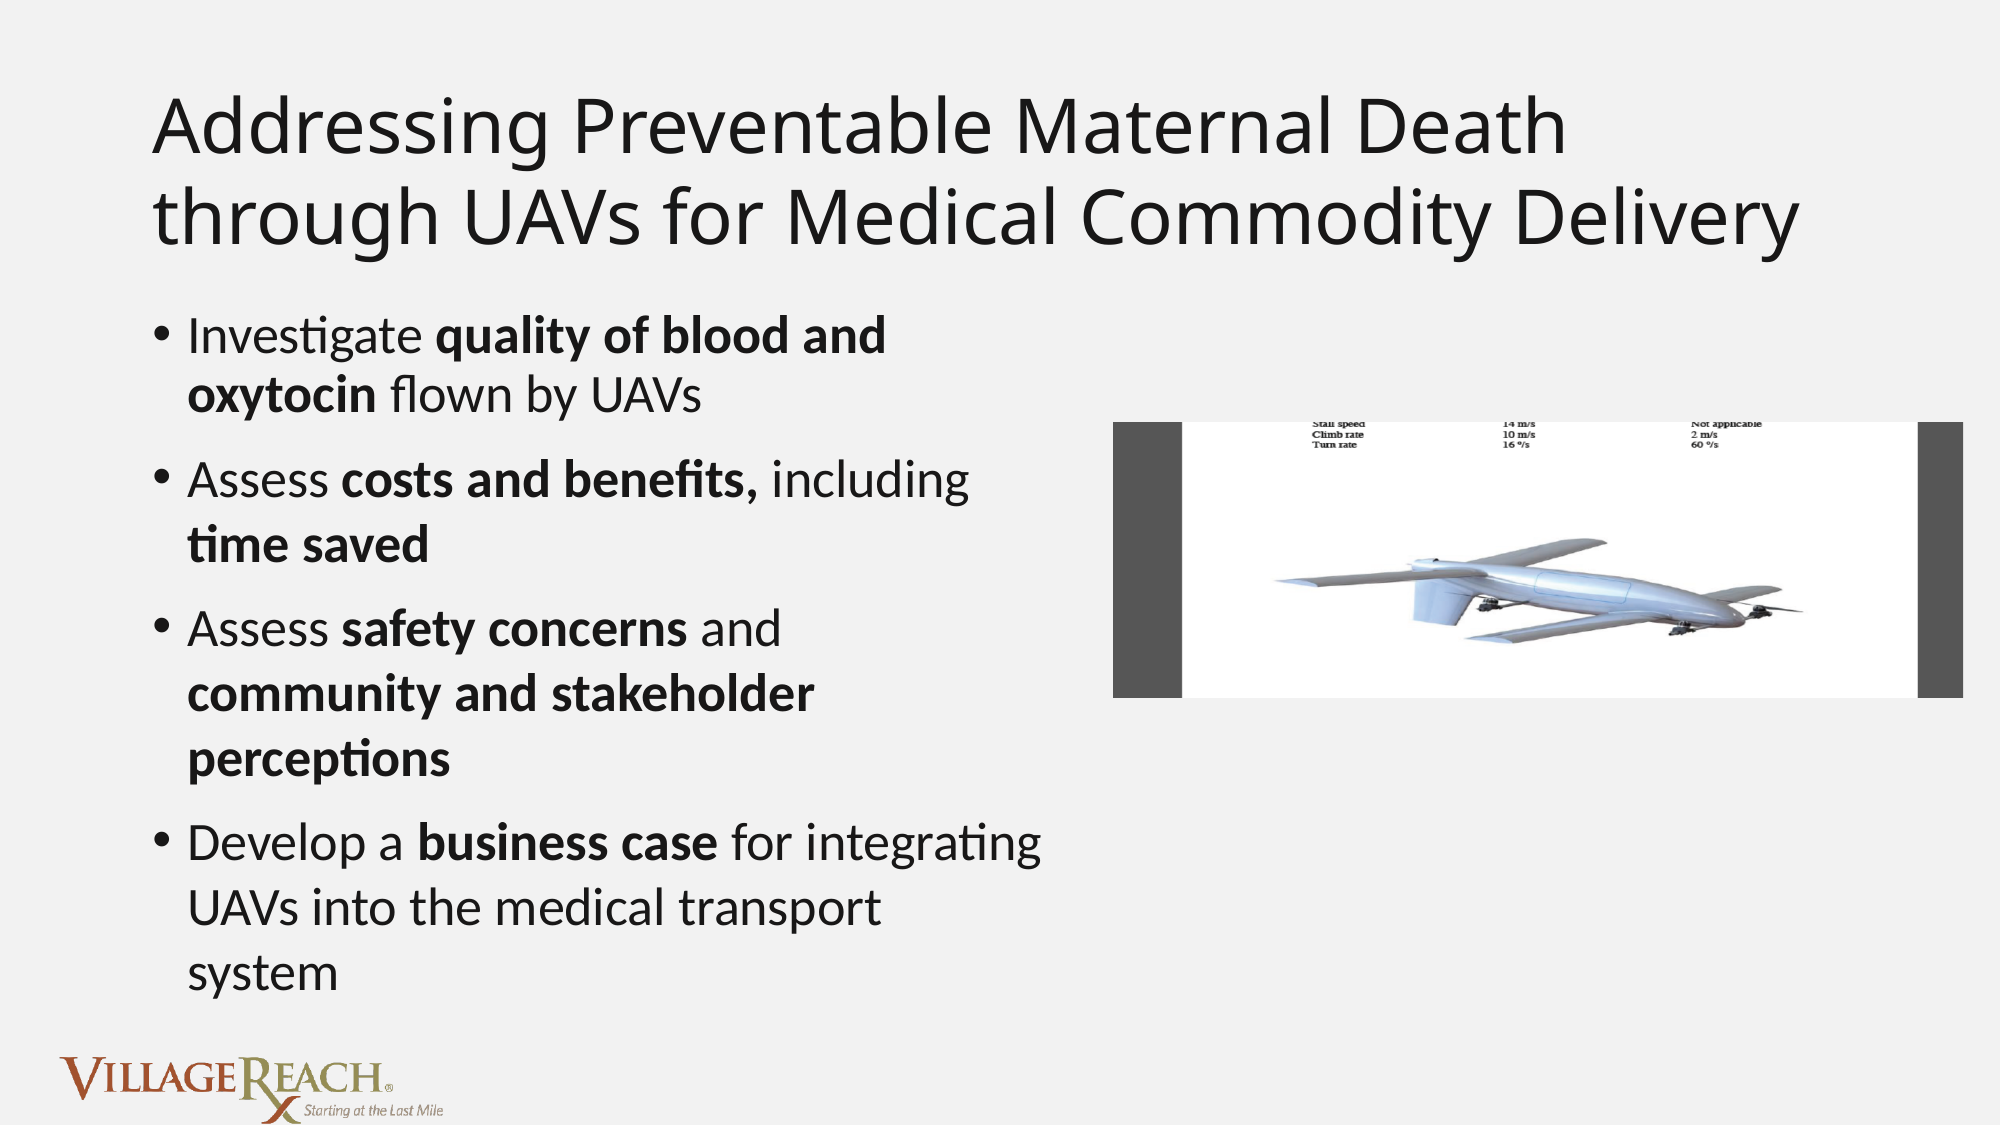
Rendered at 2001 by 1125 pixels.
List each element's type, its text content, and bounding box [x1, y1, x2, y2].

list Investigate quality of blood and oxytocin flown by UAVs Assess costs and benefits, including time saved Assess safety concerns and community and stakeholder perceptions Develop a business case for integrating UAVs into the medical transport system [137, 299, 1062, 1014]
title Addressing Preventable Maternal Death through UAVs for Medical Commodity Delivery [137, 59, 1863, 278]
picture [1113, 422, 1964, 698]
picture [47, 1045, 455, 1125]
